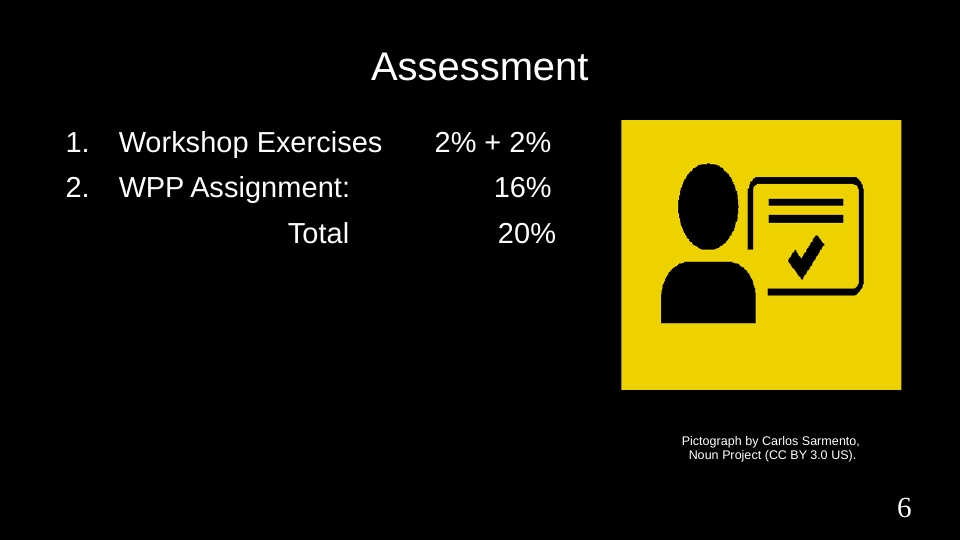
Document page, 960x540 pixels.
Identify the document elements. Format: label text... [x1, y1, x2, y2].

text_box Pictograph by Carlos Sarmento, Noun Project (CC BY 3.0 US). [630, 426, 916, 471]
list Workshop Exercises 2% + 2% WPP Assignment: 16% Total 20% [47, 126, 912, 440]
title Assessment [47, 21, 912, 112]
picture [621, 120, 902, 391]
